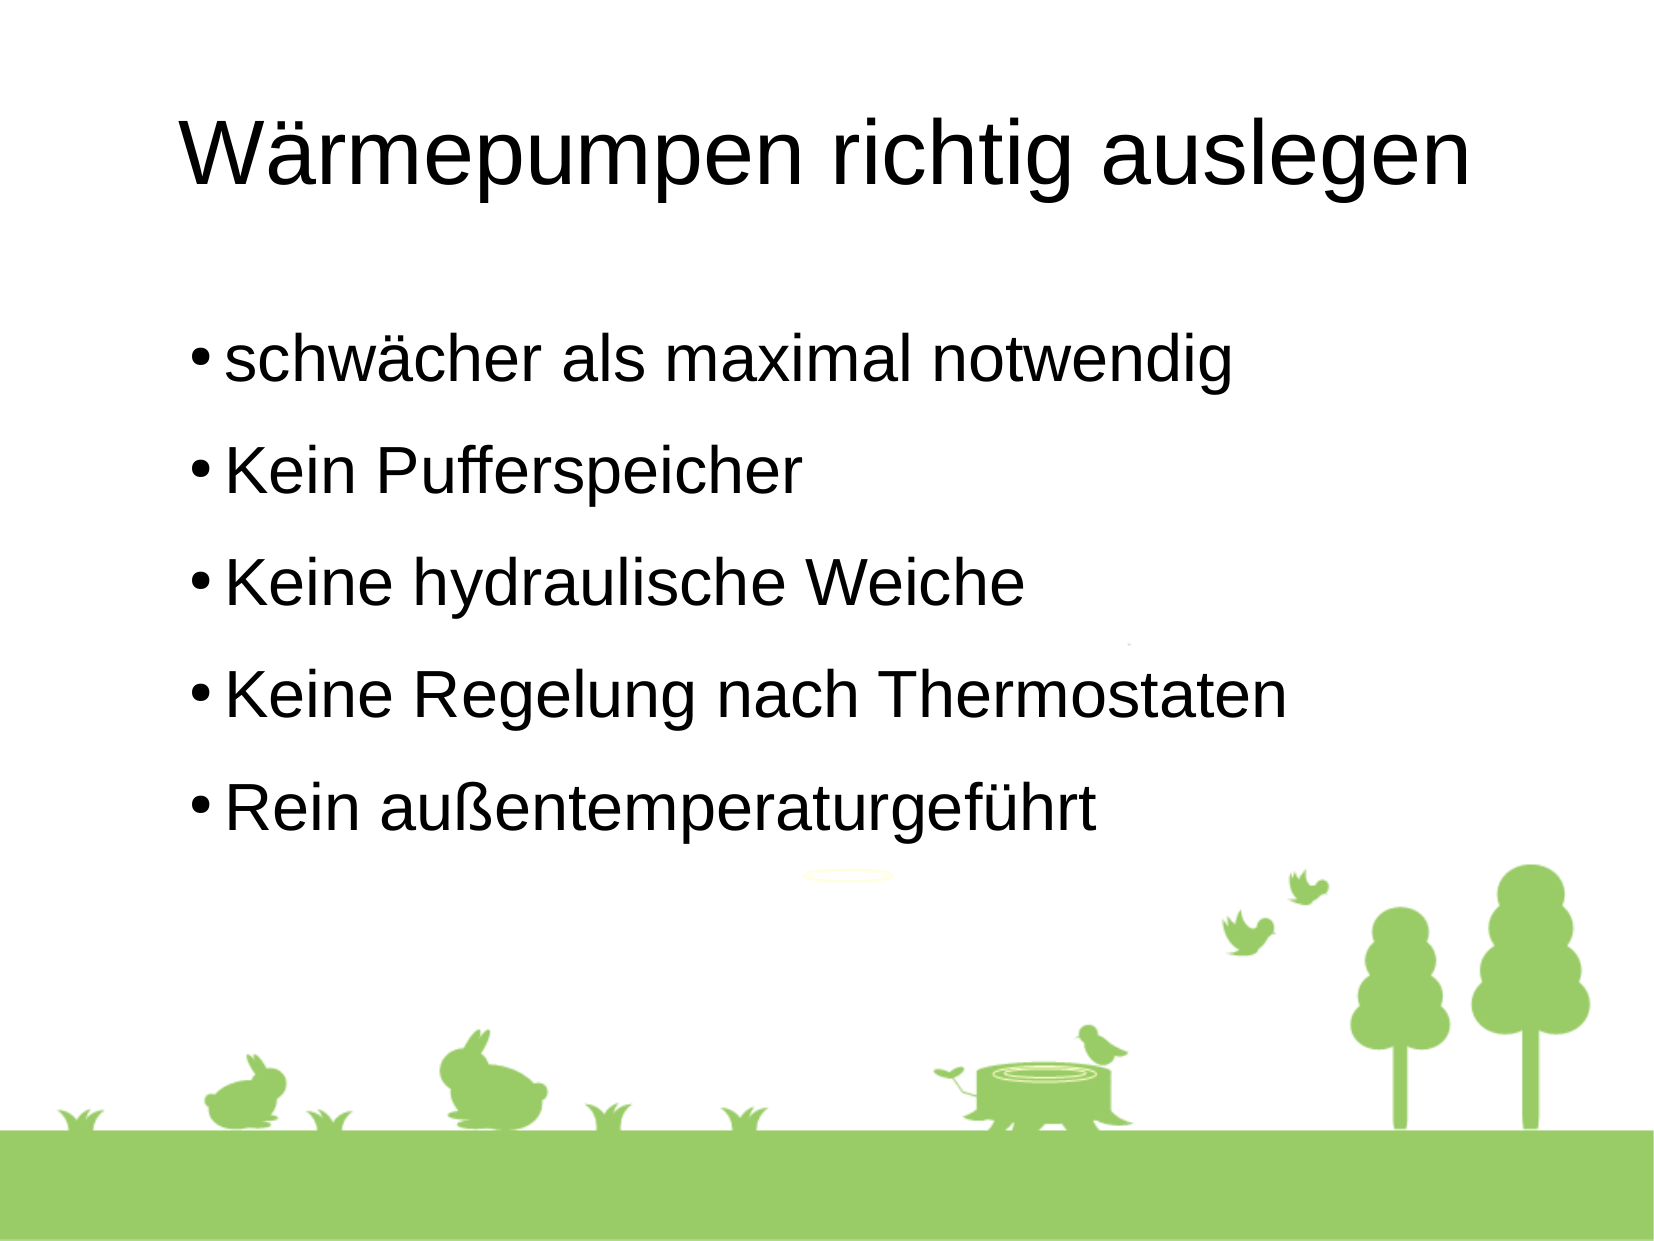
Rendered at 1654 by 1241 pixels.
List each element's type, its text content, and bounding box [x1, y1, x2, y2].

title Wärmepumpen richtig auslegen [82, 49, 1571, 257]
picture [0, 0, 1654, 1241]
subtitle schwächer als maximal notwendig Kein Pufferspeicher Keine hydraulische Weiche Keine Regelung nach Thermostaten Rein außentemperaturgeführt [188, 283, 1465, 1003]
